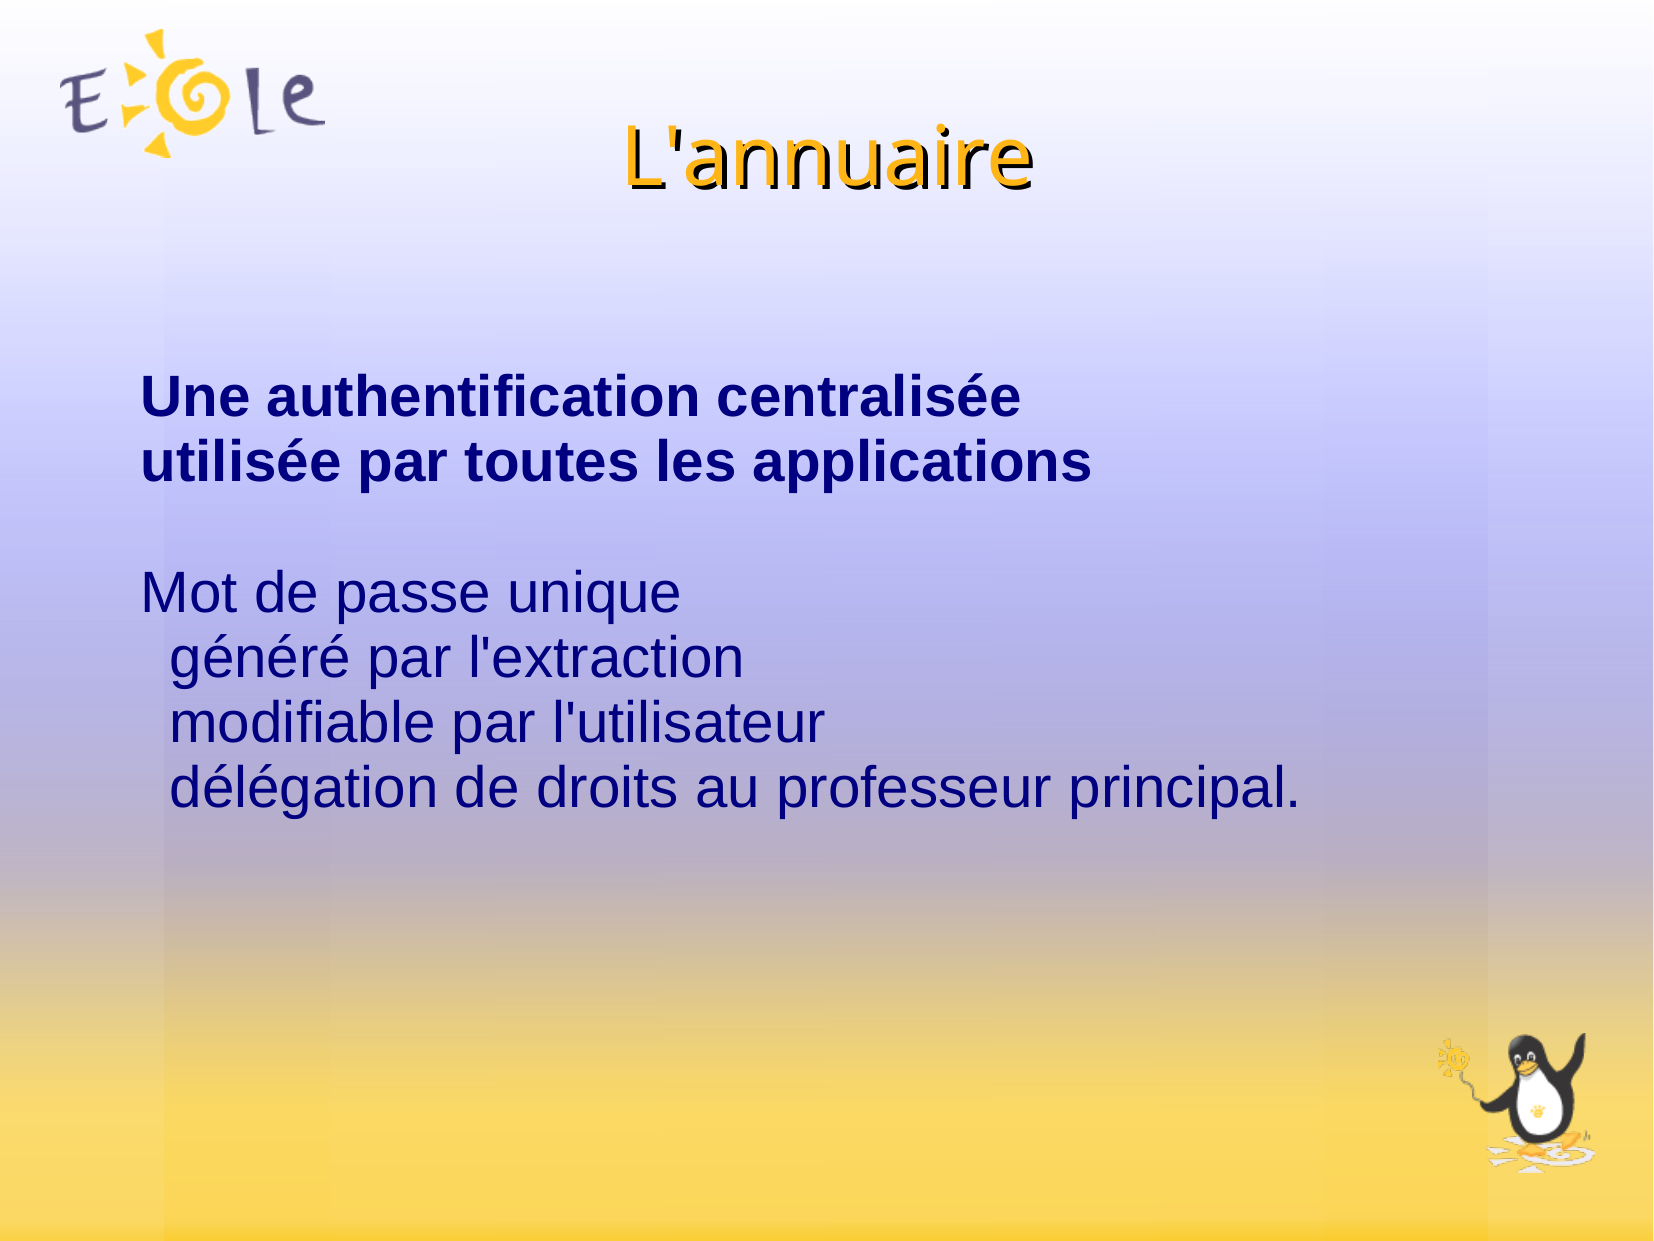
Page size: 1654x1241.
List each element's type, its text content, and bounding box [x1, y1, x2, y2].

subtitle Une authentification centralisée utilisée par toutes les applications Mot de passe unique généré par l'extraction modifiable par l'utilisateur délégation de droits au professeur principal. [82, 287, 1571, 897]
title L'annuaire [82, 49, 1571, 257]
picture [0, 0, 1654, 1241]
